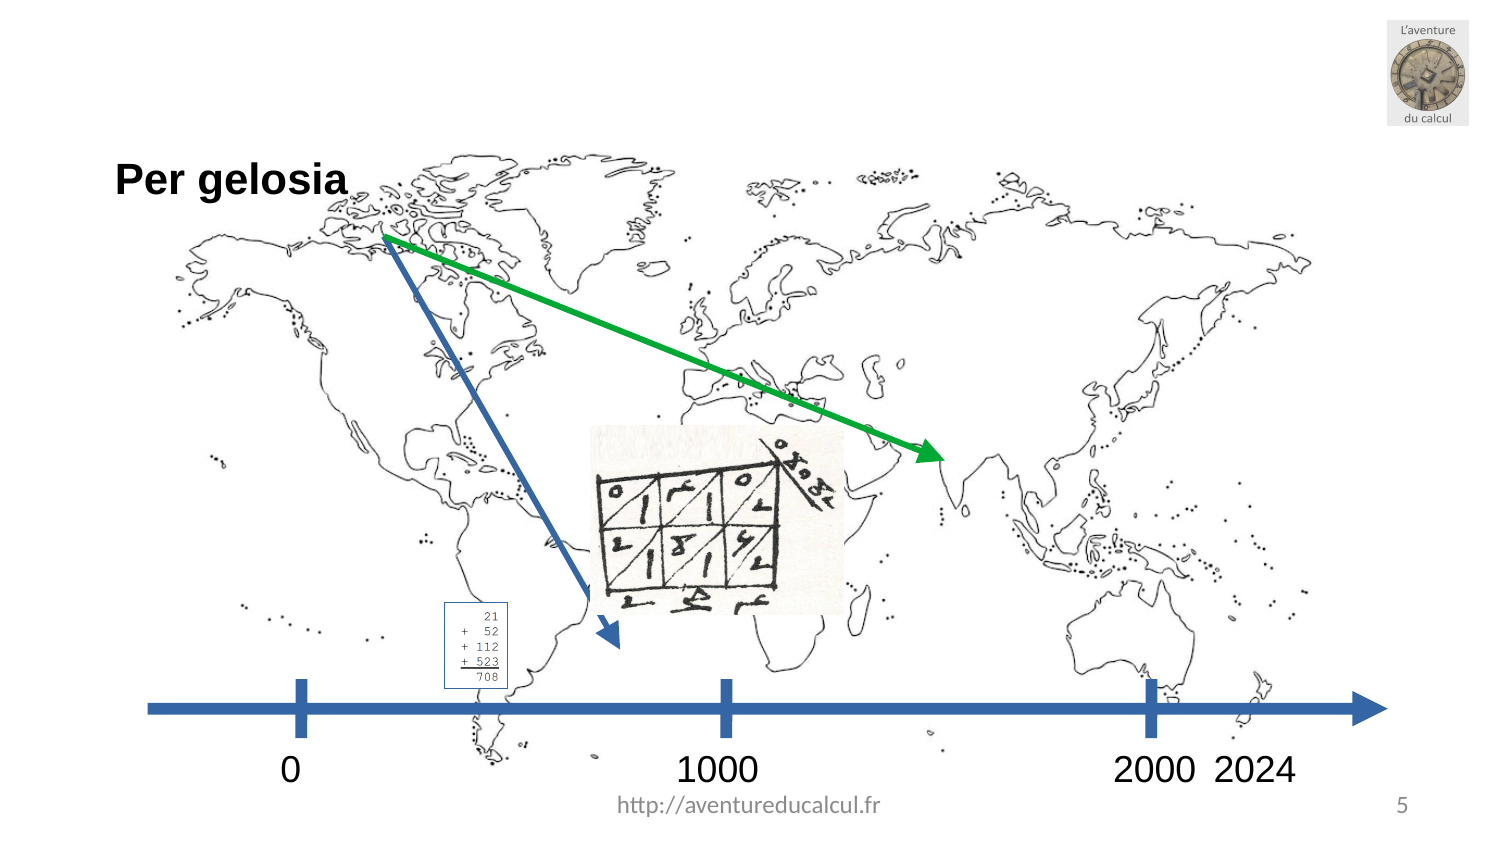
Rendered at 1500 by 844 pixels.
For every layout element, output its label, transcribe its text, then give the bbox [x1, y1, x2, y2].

text_box 2024 [1198, 738, 1335, 797]
text_box 0 [265, 738, 354, 795]
picture [1158, 715, 1363, 782]
text_box 1000 [661, 738, 797, 797]
picture [1387, 20, 1469, 126]
text_box <numéro> [1074, 782, 1424, 826]
picture [124, 47, 1363, 844]
text_box Per gelosia [99, 147, 591, 237]
text_box http://aventureducalcul.fr [512, 782, 986, 826]
text_box 2000 [1098, 738, 1198, 797]
